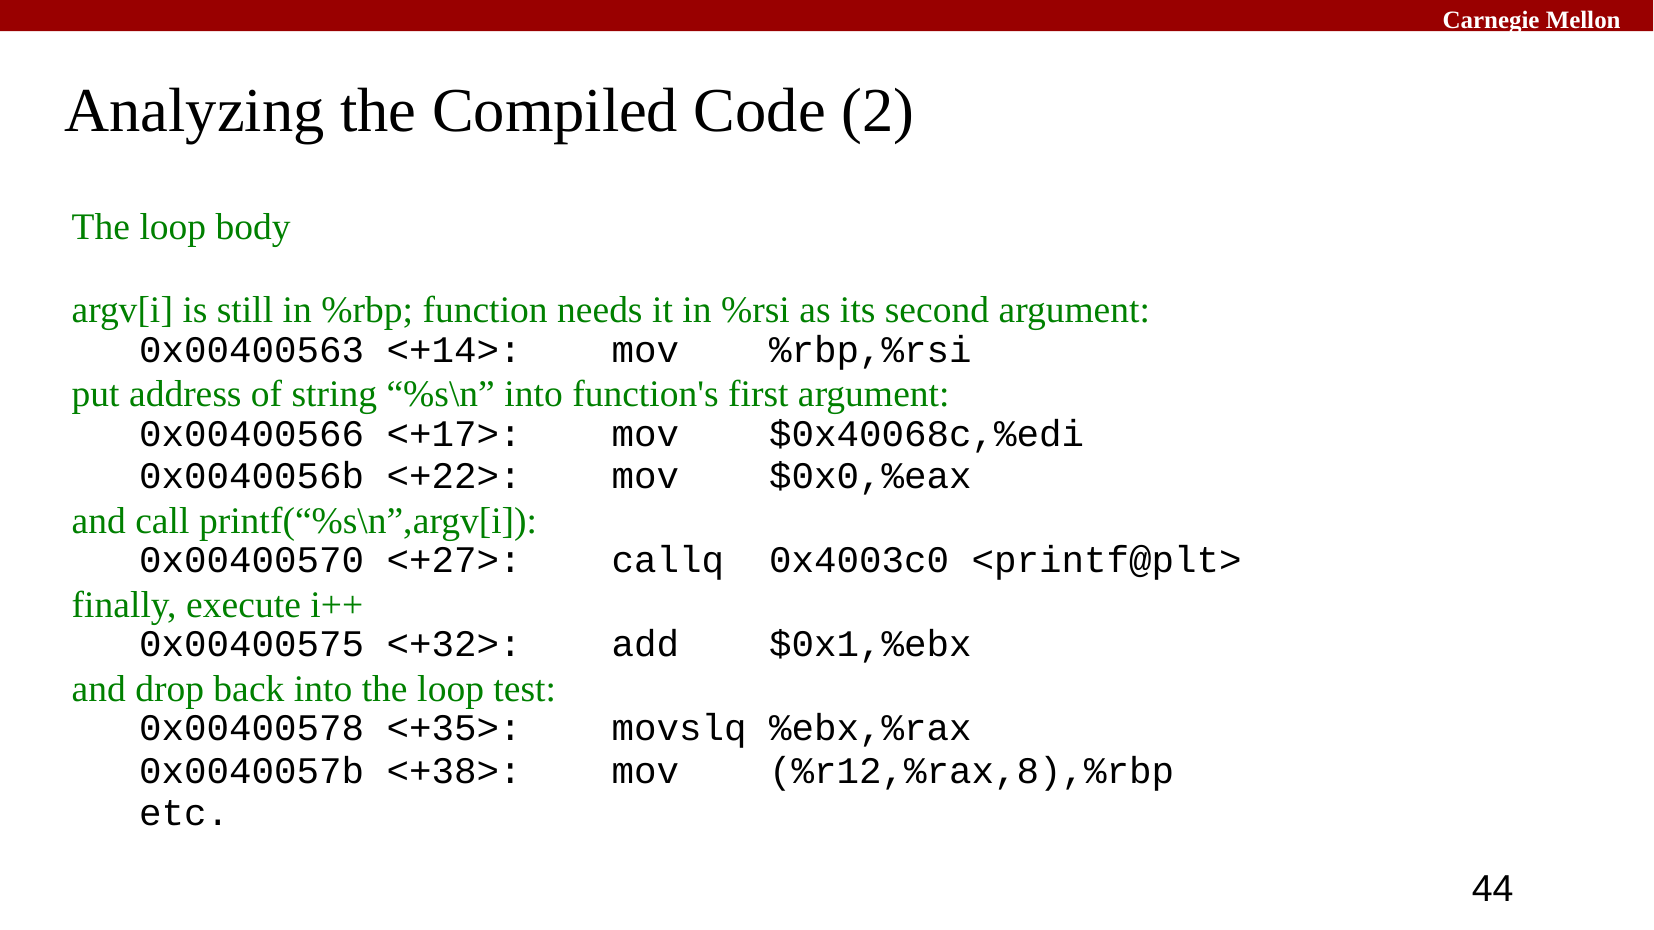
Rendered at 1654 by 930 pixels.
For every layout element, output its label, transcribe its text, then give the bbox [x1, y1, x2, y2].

title Analyzing the Compiled Code (2) [64, 58, 1576, 163]
subtitle The loop body argv[i] is still in %rbp; function needs it in %rsi as its second argument: 0x00400563 <+14>: mov %rbp,%rsi put address of string “%s\n” into function's first argument: 0x00400566 <+17>: mov $0x40068c,%edi 0x0040056b <+22>: mov $0x0,%eax and call printf(“%s\n”,argv[i]): 0x00400570 <+27>: callq 0x4003c0 <printf@plt> finally, execute i++ 0x00400575 <+32>: add $0x1,%ebx and drop back into the loop test: 0x00400578 <+35>: movslq %ebx,%rax 0x0040057b <+38>: mov (%r12,%rax,8),%rbp etc. [71, 184, 1576, 859]
